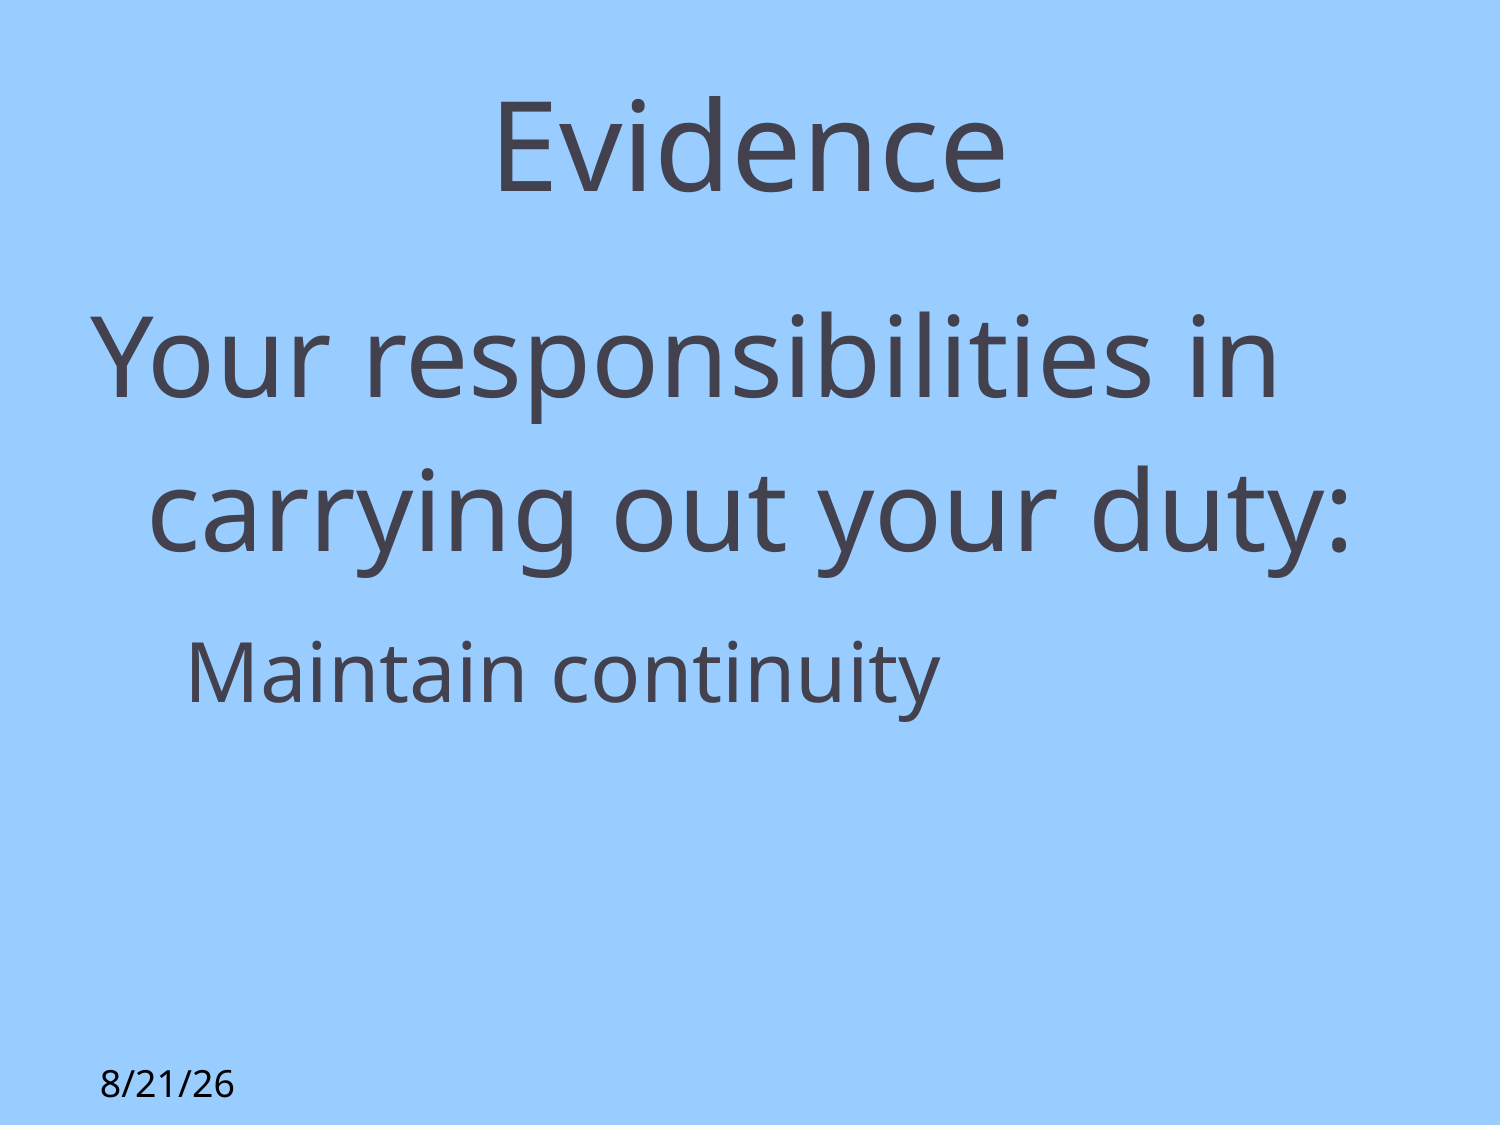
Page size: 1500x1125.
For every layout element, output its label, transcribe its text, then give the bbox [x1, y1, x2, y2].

list Your responsibilities in carrying out your duty: Maintain continuity [75, 262, 1425, 1028]
title Evidence [75, 33, 1425, 244]
